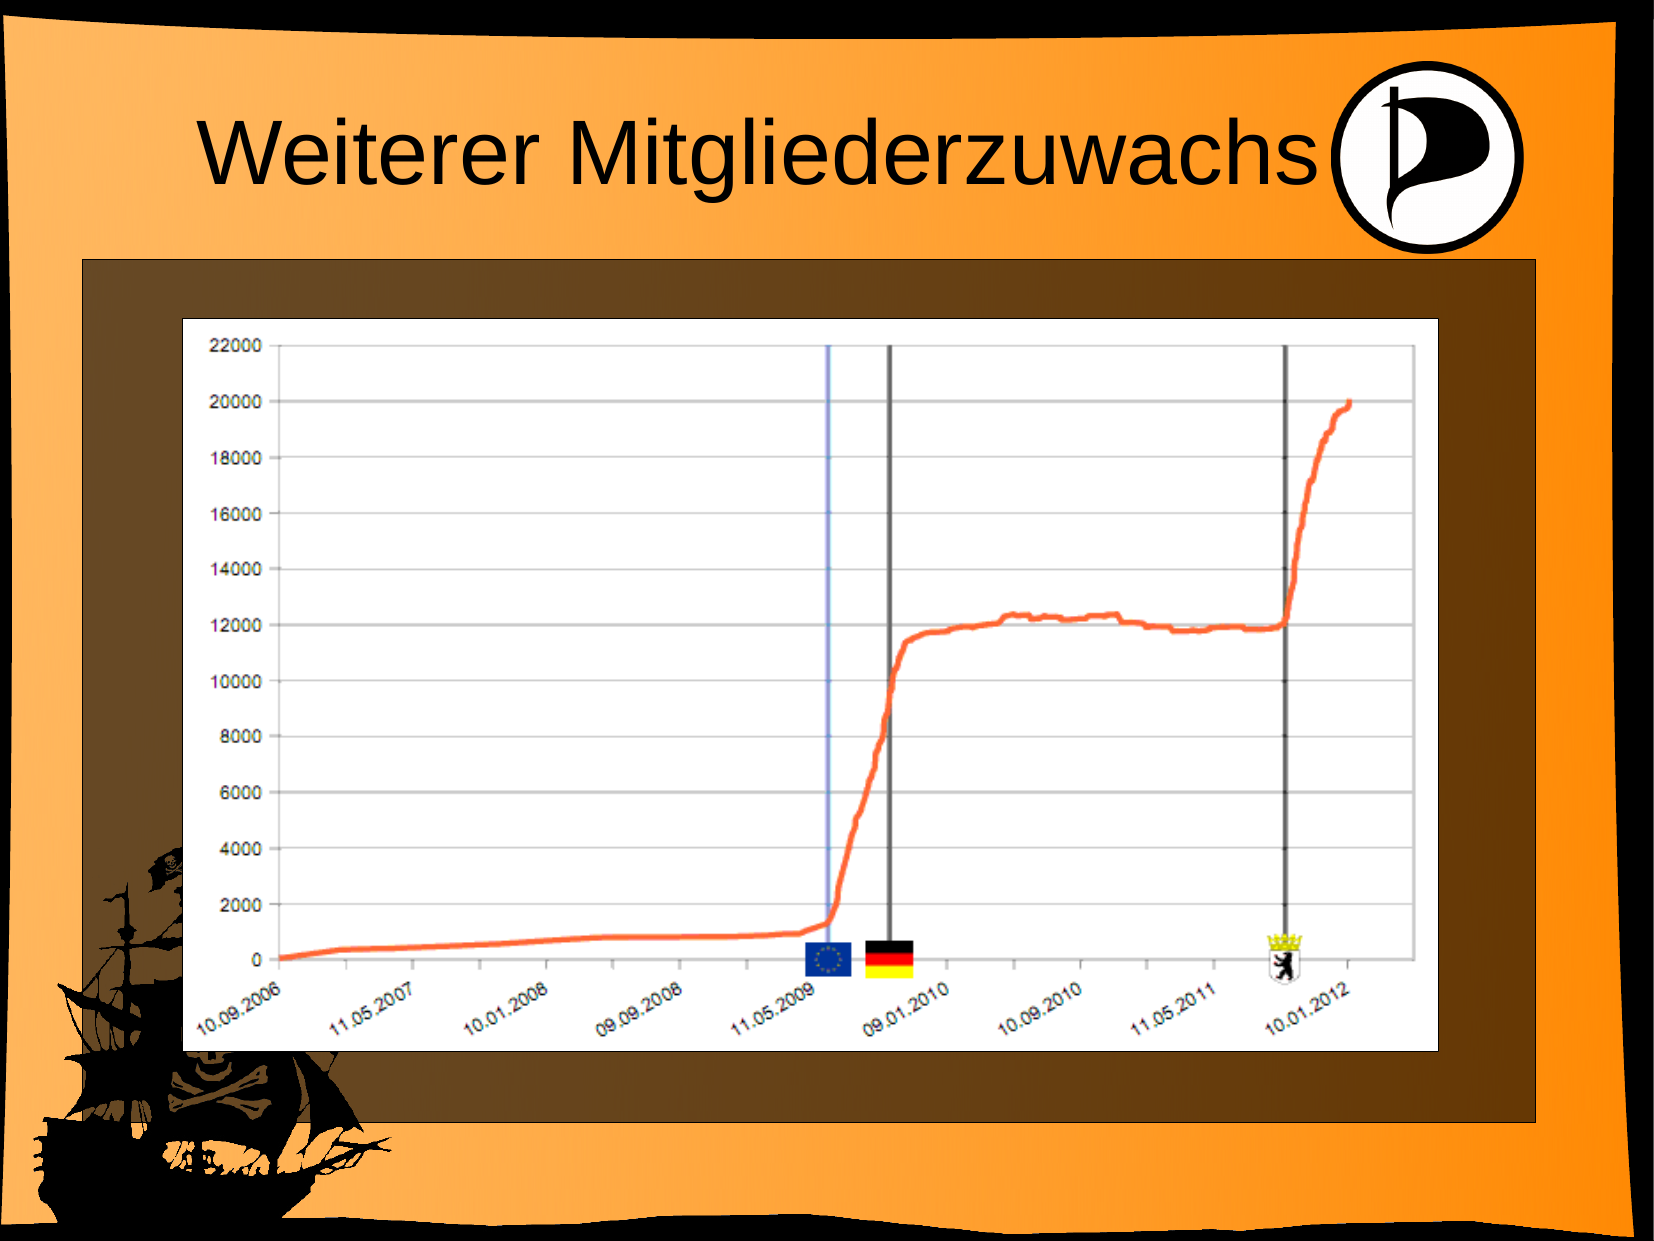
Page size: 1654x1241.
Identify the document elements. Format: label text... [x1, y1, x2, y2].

text_box [82, 259, 1536, 1123]
picture [1, 16, 1634, 1241]
title Weiterer Mitgliederzuwachs [82, 49, 1512, 257]
